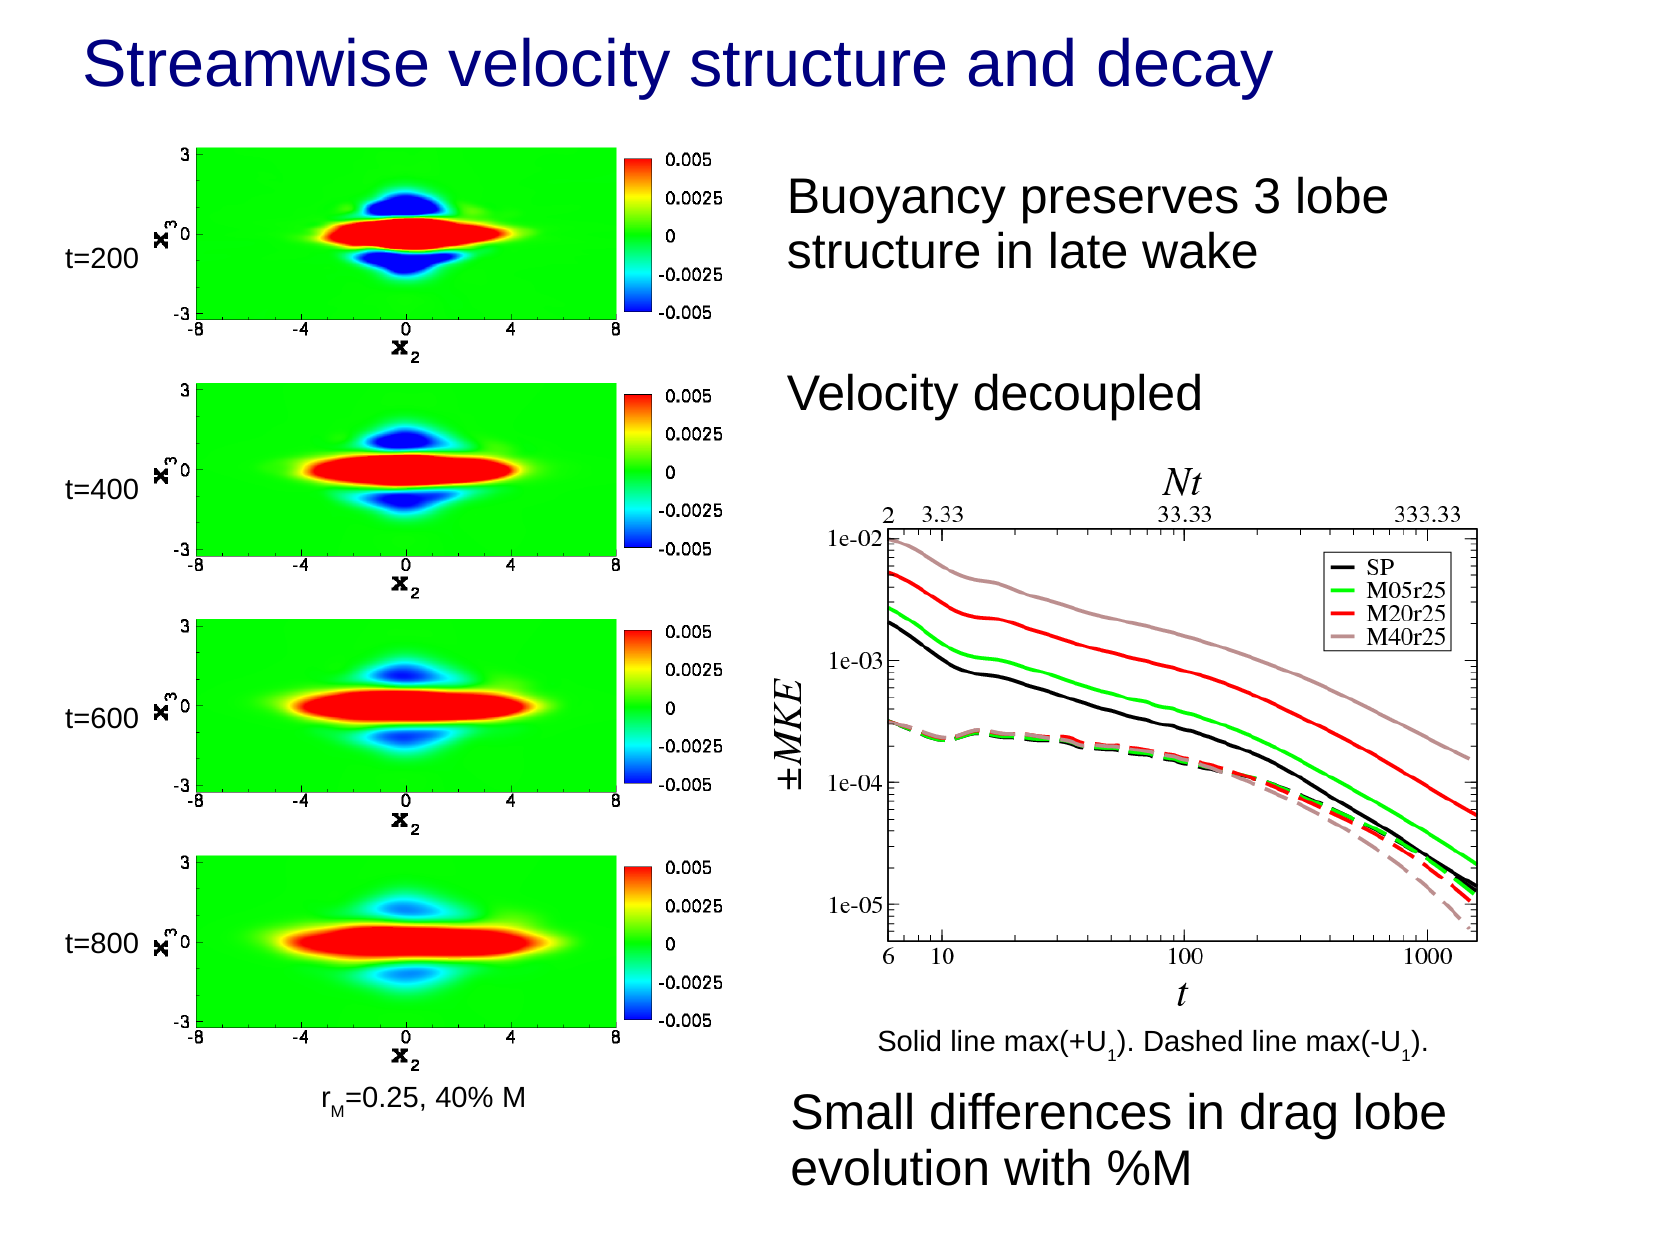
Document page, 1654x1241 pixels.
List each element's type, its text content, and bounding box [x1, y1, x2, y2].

text_box t=400 [50, 465, 149, 532]
text_box t=600 [50, 694, 149, 761]
picture [772, 466, 1479, 1007]
text_box t=200 [50, 234, 149, 301]
text_box Solid line max(+U1). Dashed line max(-U1). [862, 1017, 1463, 1082]
text_box t=800 [50, 919, 149, 986]
text_box rM=0.25, 40% M [306, 1074, 549, 1129]
list Buoyancy preserves 3 lobe structure in late wake Velocity decoupled [746, 168, 1576, 451]
picture [149, 136, 733, 1074]
title Streamwise velocity structure and decay [82, 7, 1651, 120]
list Small differences in drag lobe evolution with %M [750, 1084, 1579, 1216]
